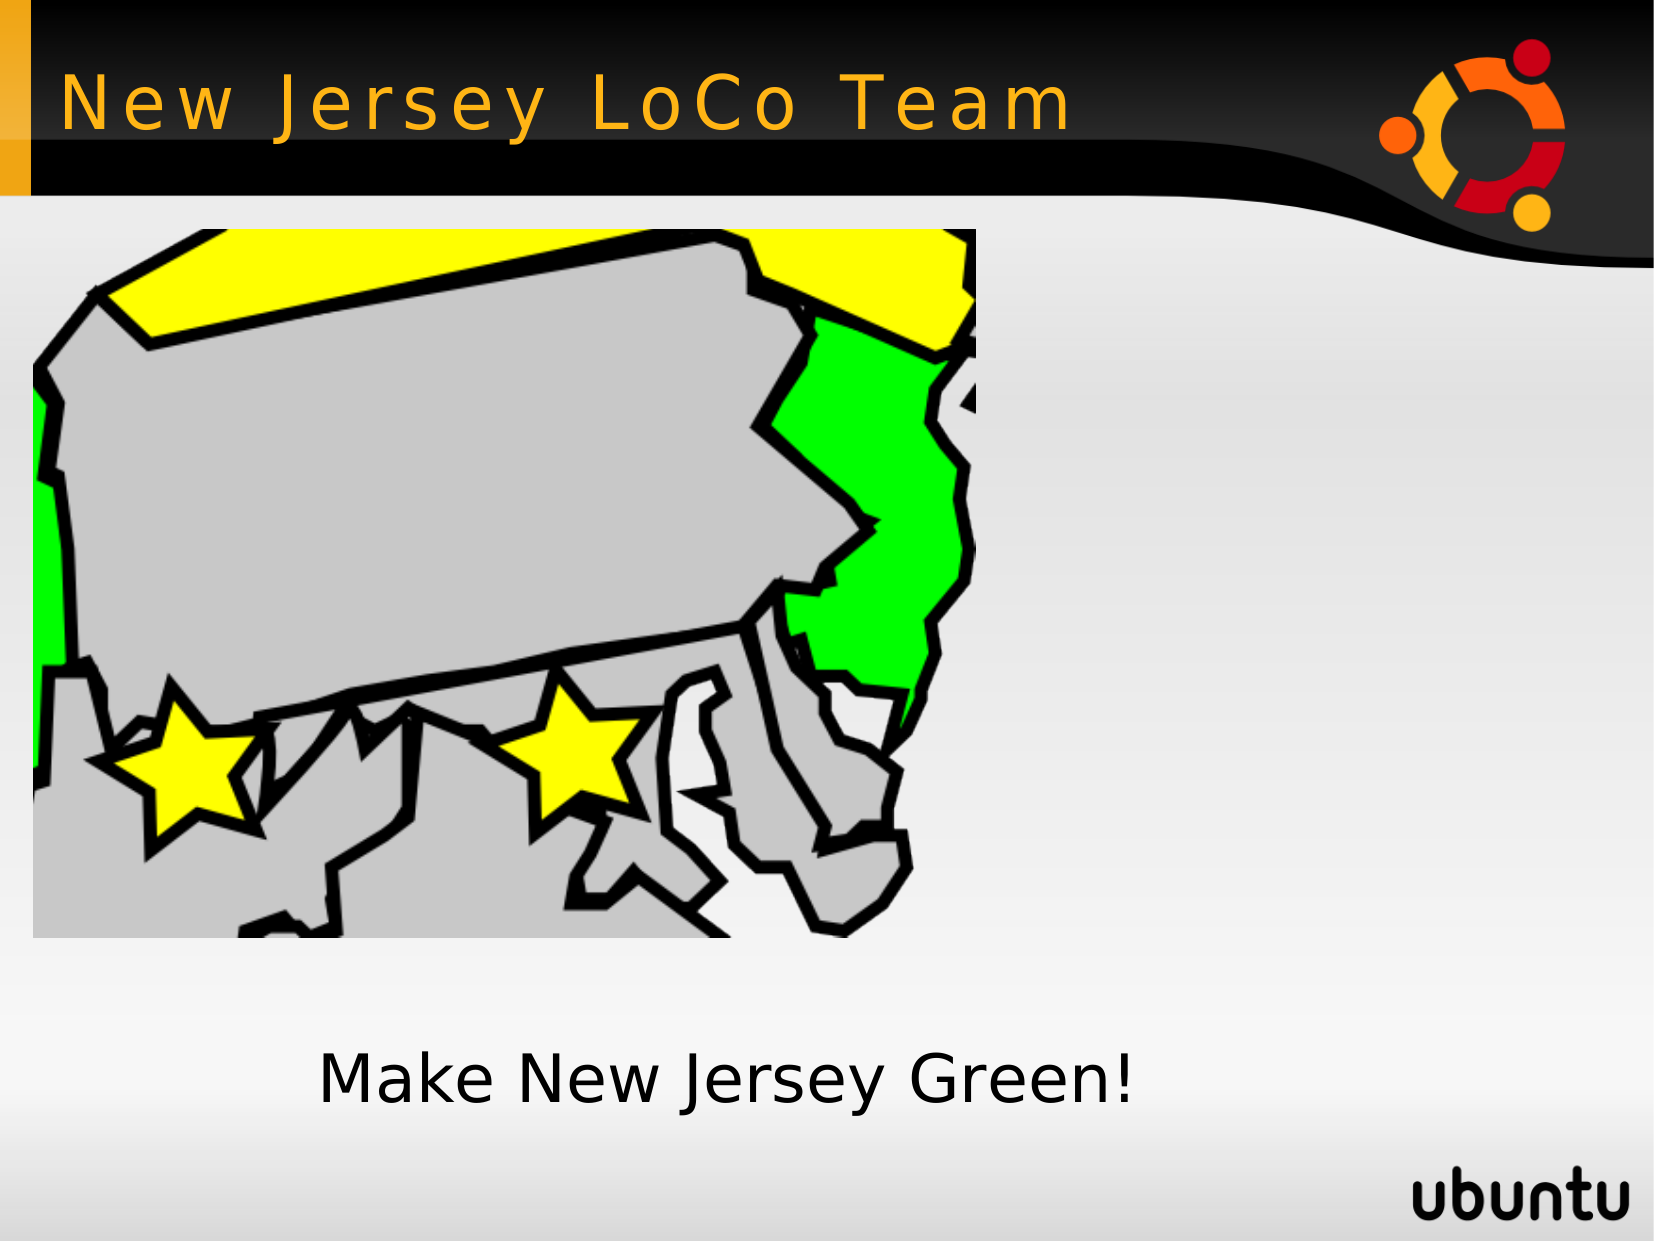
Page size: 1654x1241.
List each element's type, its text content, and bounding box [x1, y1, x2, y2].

title New Jersey LoCo Team [59, 36, 1270, 171]
picture [0, 0, 1654, 1241]
list Make New Jersey Green! [300, 1040, 1268, 1126]
